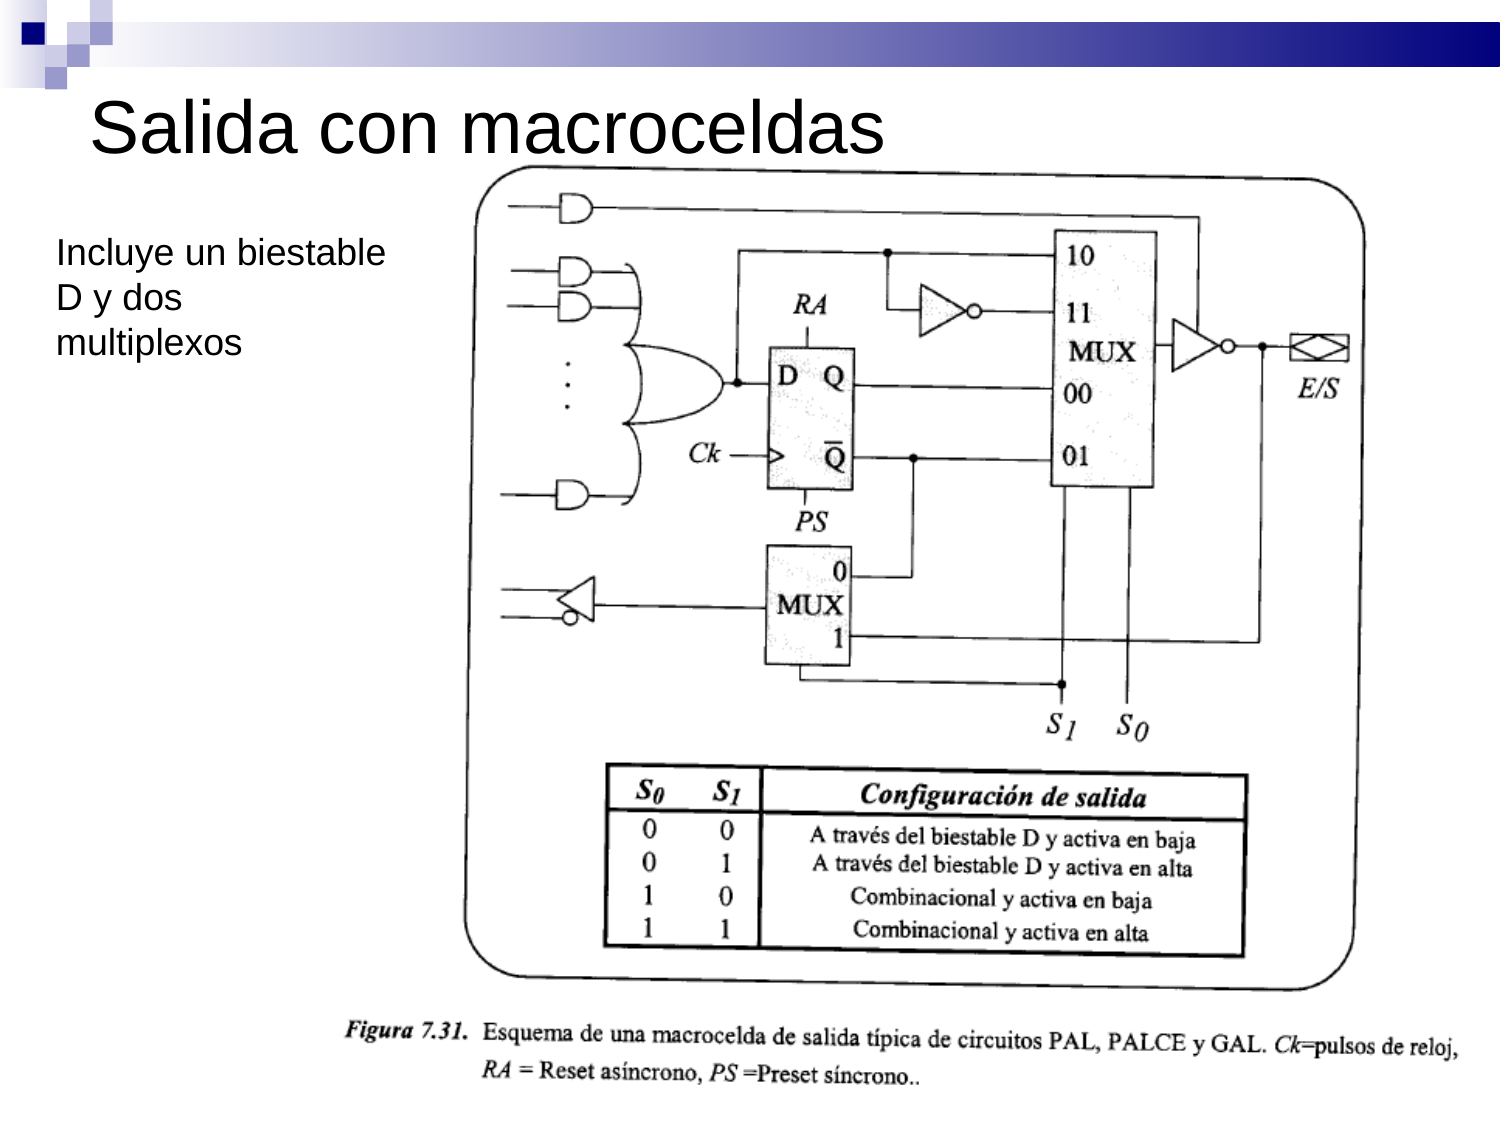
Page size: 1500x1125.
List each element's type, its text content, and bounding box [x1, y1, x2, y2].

picture [336, 142, 1471, 1102]
text_box Incluye un biestable D y dos multiplexos [41, 219, 431, 371]
title Salida con macroceldas [74, 71, 1425, 177]
